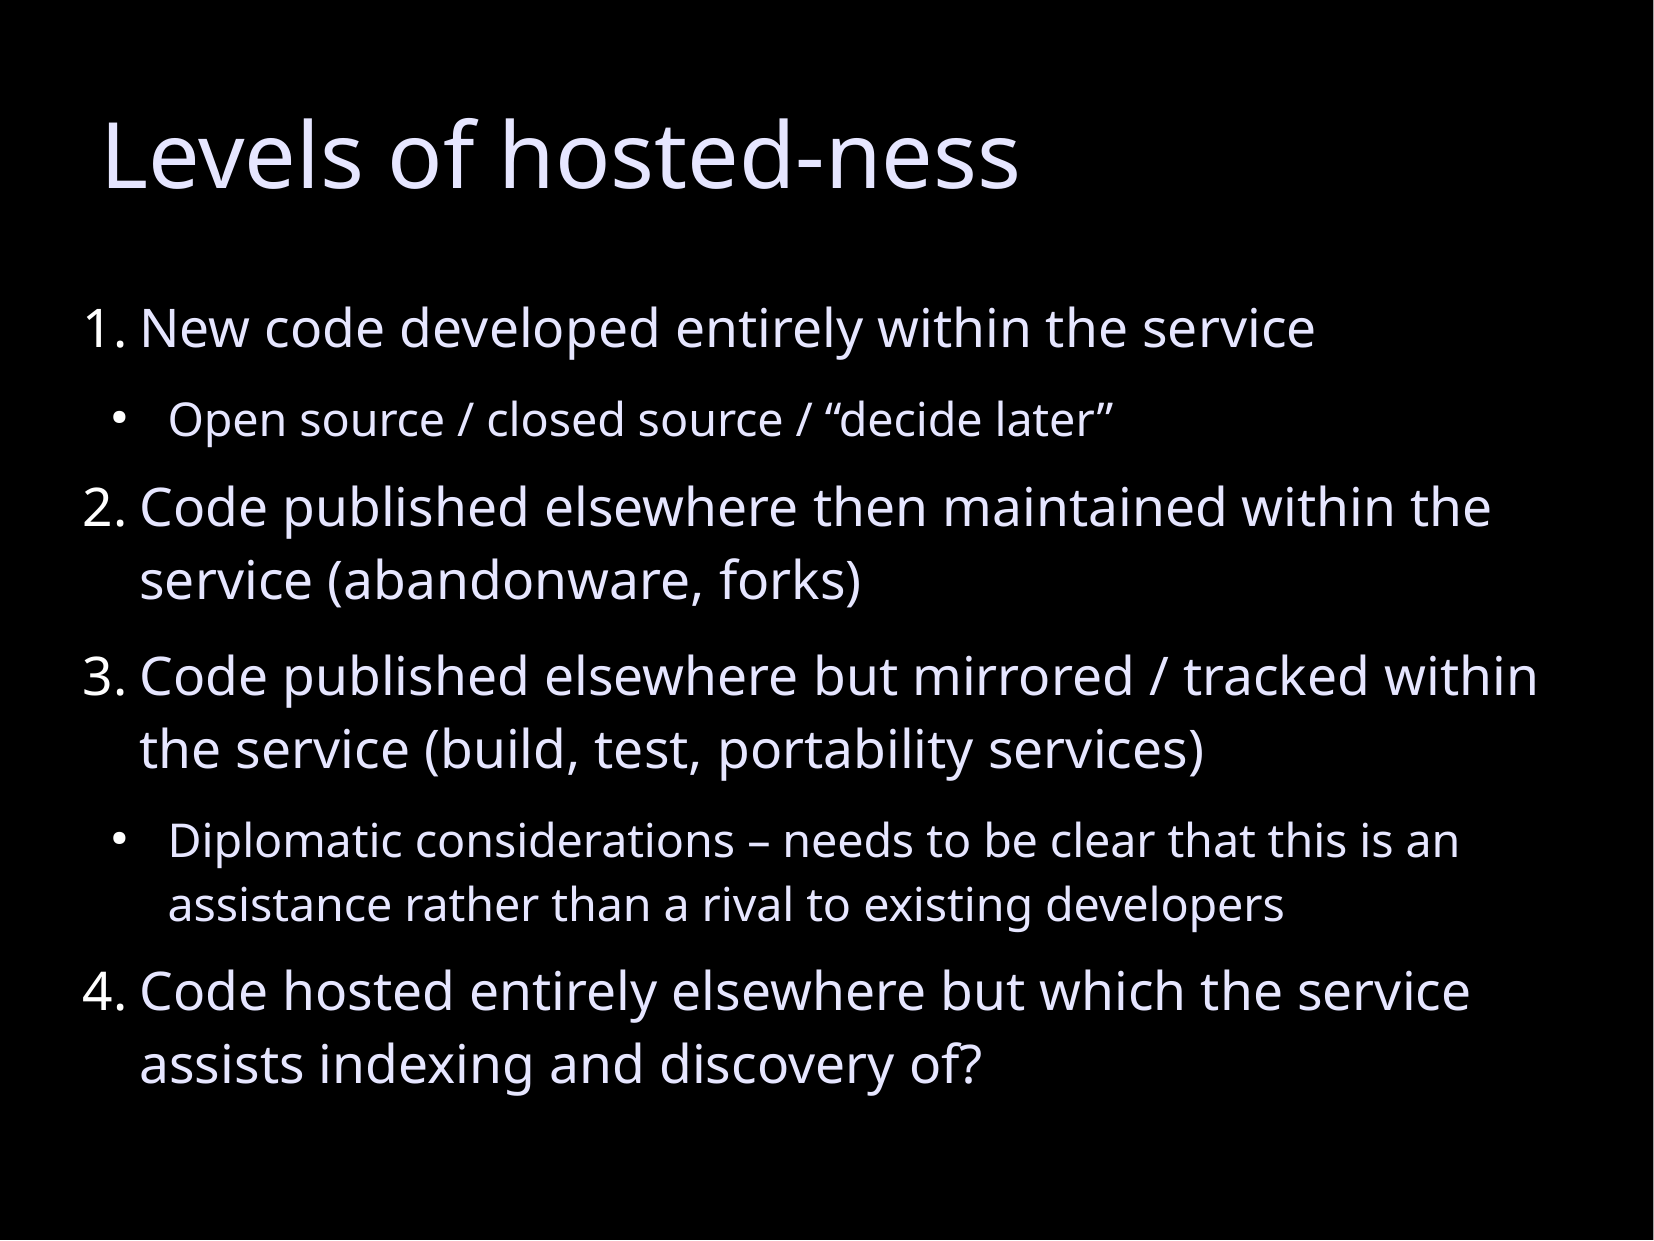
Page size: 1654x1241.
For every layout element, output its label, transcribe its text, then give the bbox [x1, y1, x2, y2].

list New code developed entirely within the service Open source / closed source / “decide later” Code published elsewhere then maintained within the service (abandonware, forks) Code published elsewhere but mirrored / tracked within the service (build, test, portability services) Diplomatic considerations – needs to be clear that this is an assistance rather than a rival to existing developers Code hosted entirely elsewhere but which the service assists indexing and discovery of? [82, 290, 1571, 1109]
title Levels of hosted-ness [82, 56, 1571, 250]
